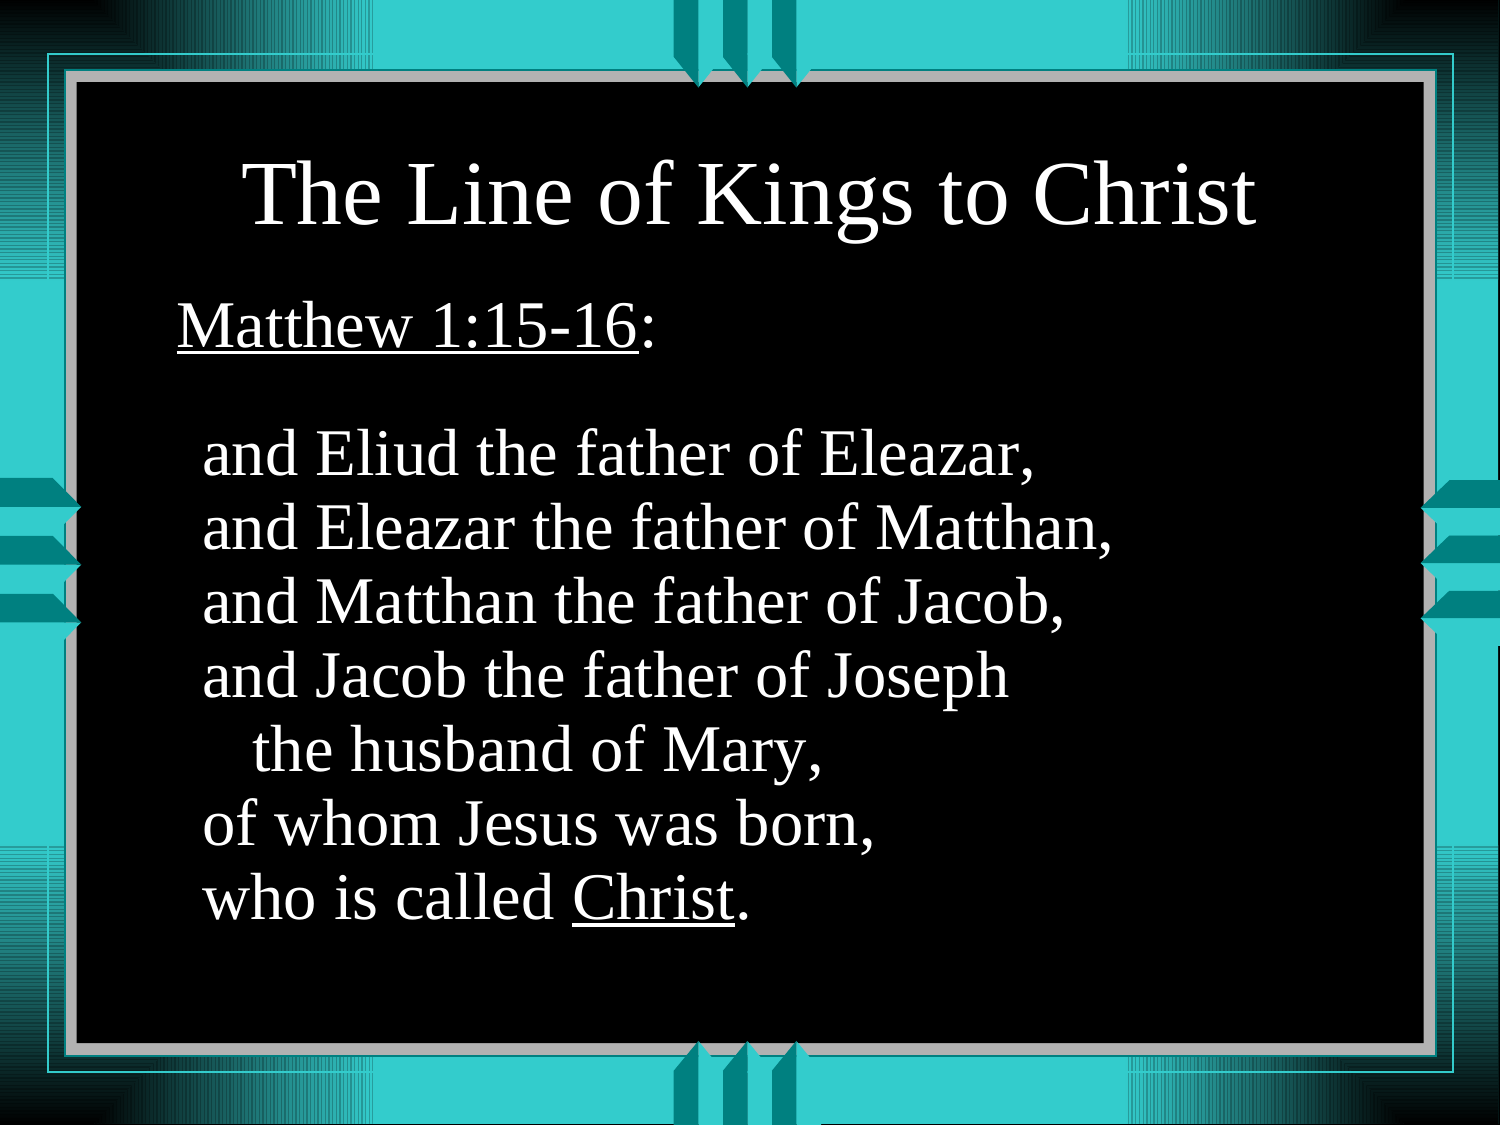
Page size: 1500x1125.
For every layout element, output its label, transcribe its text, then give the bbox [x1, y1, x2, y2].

title The Line of Kings to Christ [112, 99, 1388, 288]
text_box and Eliud the father of Eleazar, and Eleazar the father of Matthan, and Matthan the father of Jacob, and Jacob the father of Joseph the husband of Mary, of whom Jesus was born, who is called Christ. [187, 408, 1313, 942]
text_box Matthew 1:15-16: [161, 280, 725, 370]
